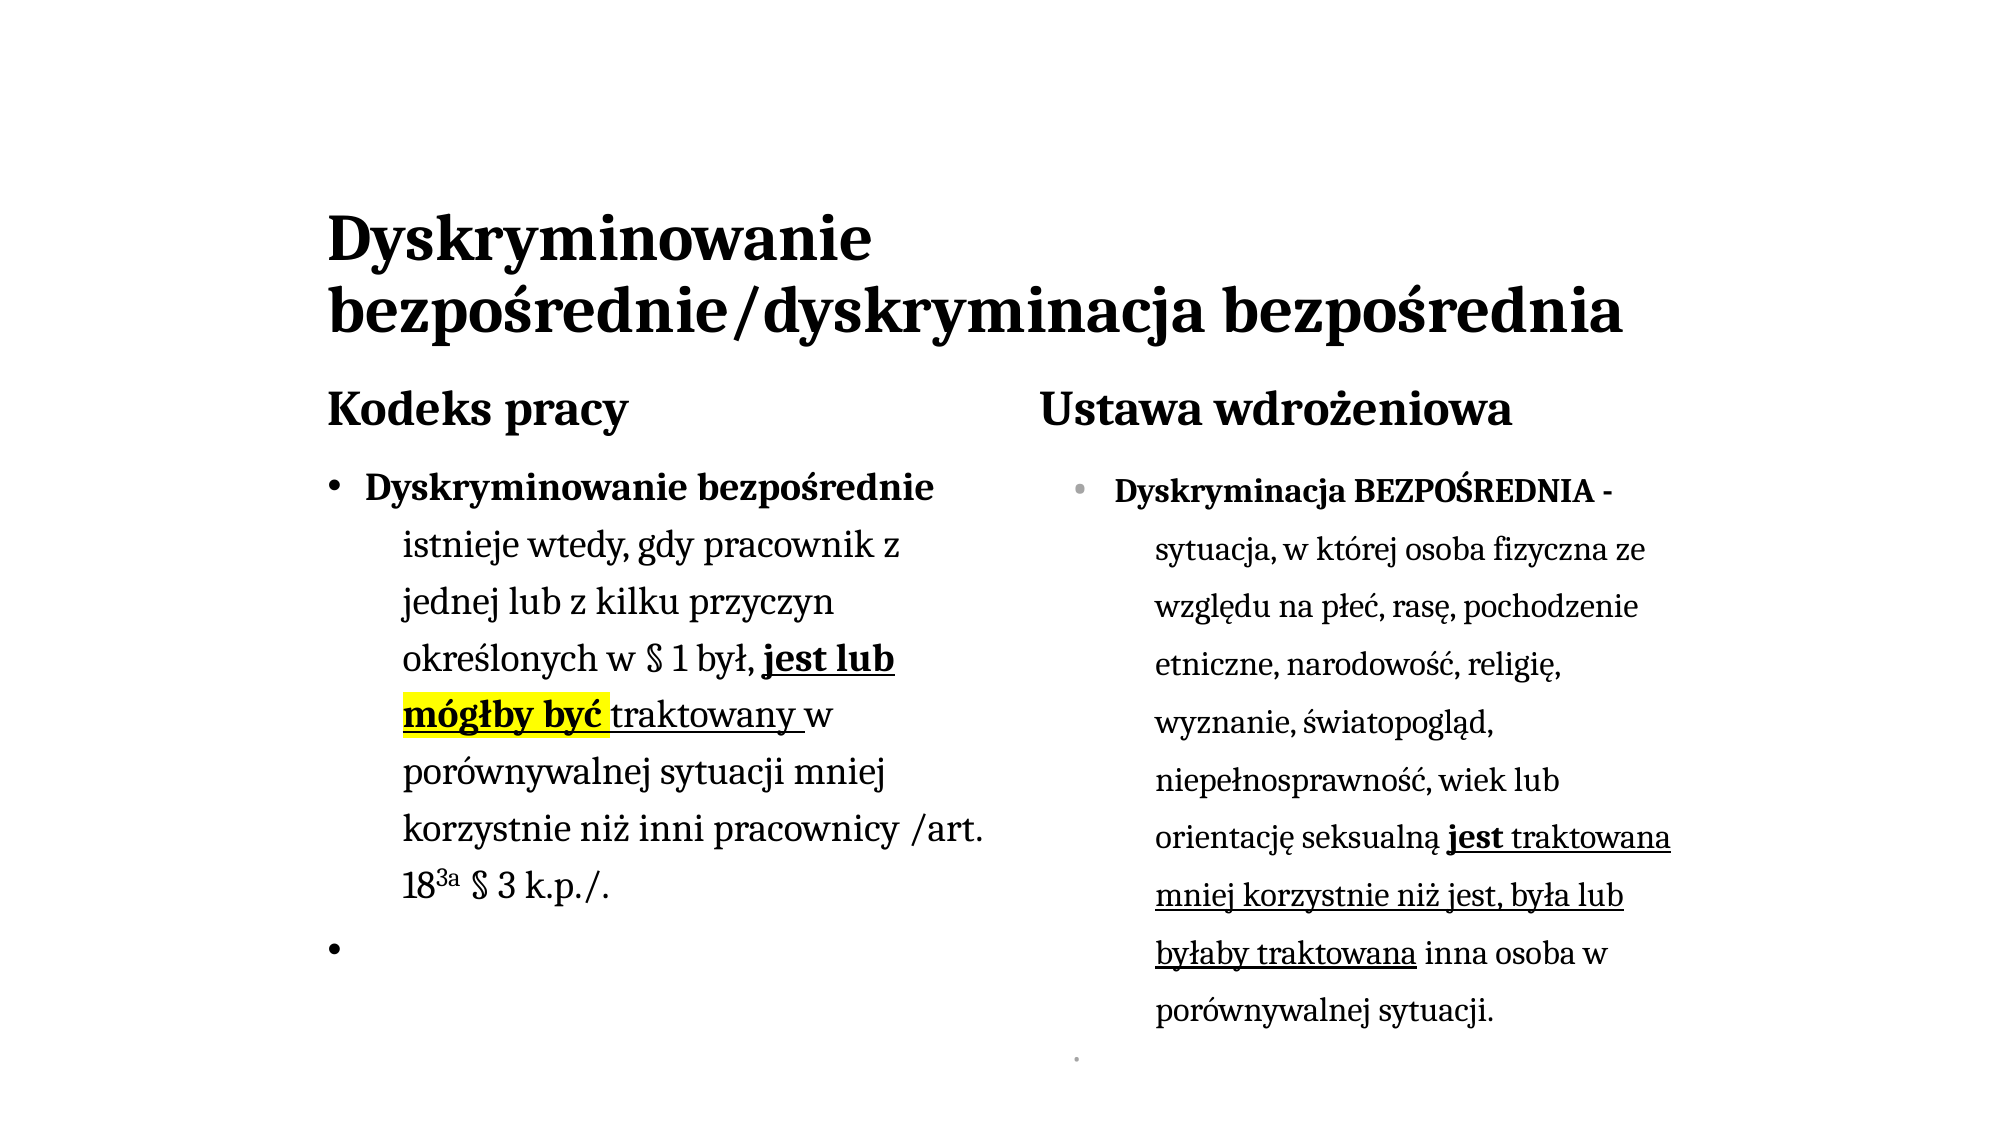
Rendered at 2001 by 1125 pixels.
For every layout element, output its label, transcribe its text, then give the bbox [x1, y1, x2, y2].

list Dyskryminacja BEZPOŚREDNIA - sytuacja, w której osoba fizyczna ze względu na płeć, rasę, pochodzenie etniczne, narodowość, religię, wyznanie, światopogląd, niepełnosprawność, wiek lub orientację seksualną jest traktowana mniej korzystnie niż jest, była lub byłaby traktowana inna osoba w porównywalnej sytuacji. [1023, 444, 1687, 1082]
list Dyskryminowanie bezpośrednie istnieje wtedy, gdy pracownik z jednej lub z kilku przyczyn określonych w § 1 był, jest lub mógłby być traktowany w porównywalnej sytuacji mniej korzystnie niż inni pracownicy /art. 183a § 3 k.p./. [312, 444, 1001, 1082]
list Kodeks pracy [312, 368, 976, 444]
list Ustawa wdrożeniowa [1024, 368, 1688, 444]
title Dyskryminowanie bezpośrednie/dyskryminacja bezpośrednia [312, 187, 1688, 364]
